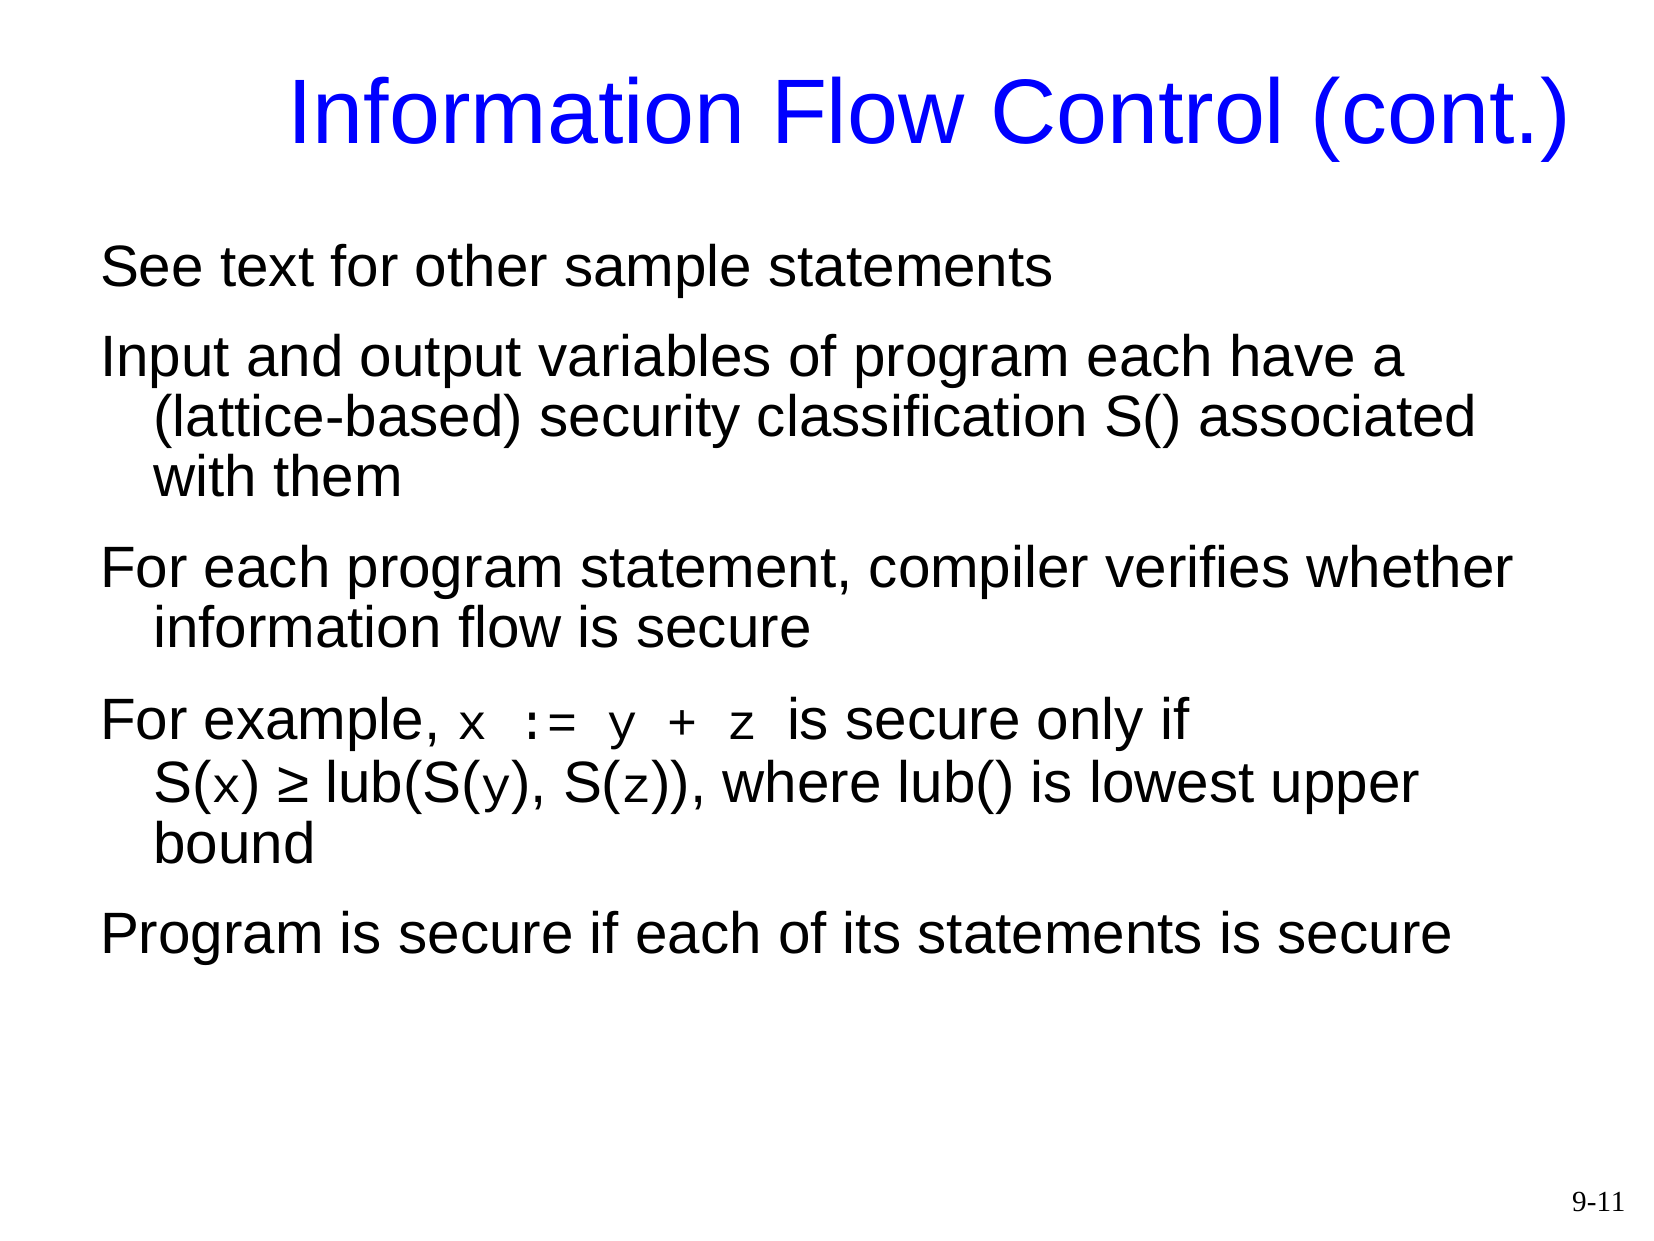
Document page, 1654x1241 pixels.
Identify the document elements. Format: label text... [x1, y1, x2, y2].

list See text for other sample statements Input and output variables of program each have a (lattice-based) security classification S() associated with them For each program statement, compiler verifies whether information flow is secure For example, x := y + z is secure only if S(x) ≥ lub(S(y), S(z)), where lub() is lowest upper bound Program is secure if each of its statements is secure [82, 237, 1571, 1170]
title Information Flow Control (cont.) [84, 11, 1573, 218]
